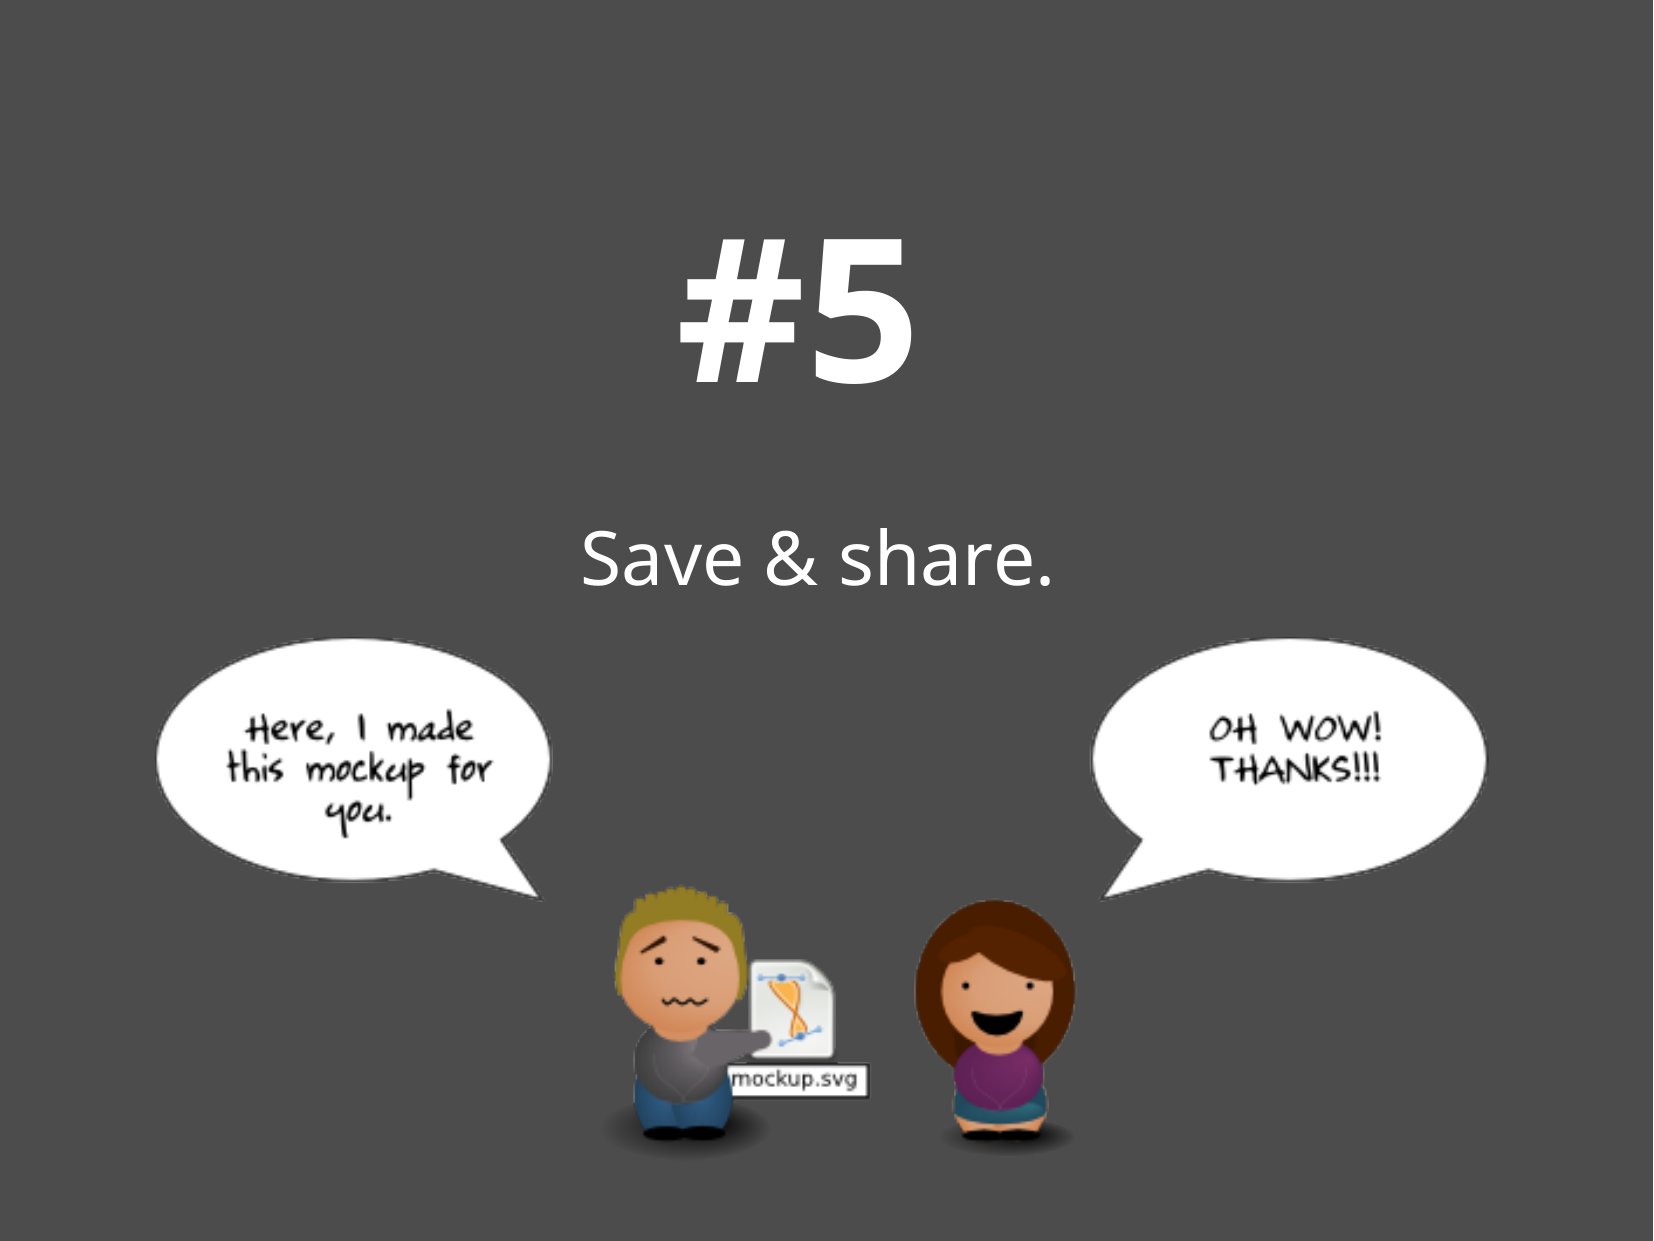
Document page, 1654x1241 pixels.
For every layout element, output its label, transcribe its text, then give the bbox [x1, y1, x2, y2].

title #5 Save & share. [112, 168, 1524, 662]
picture [155, 637, 1489, 1162]
